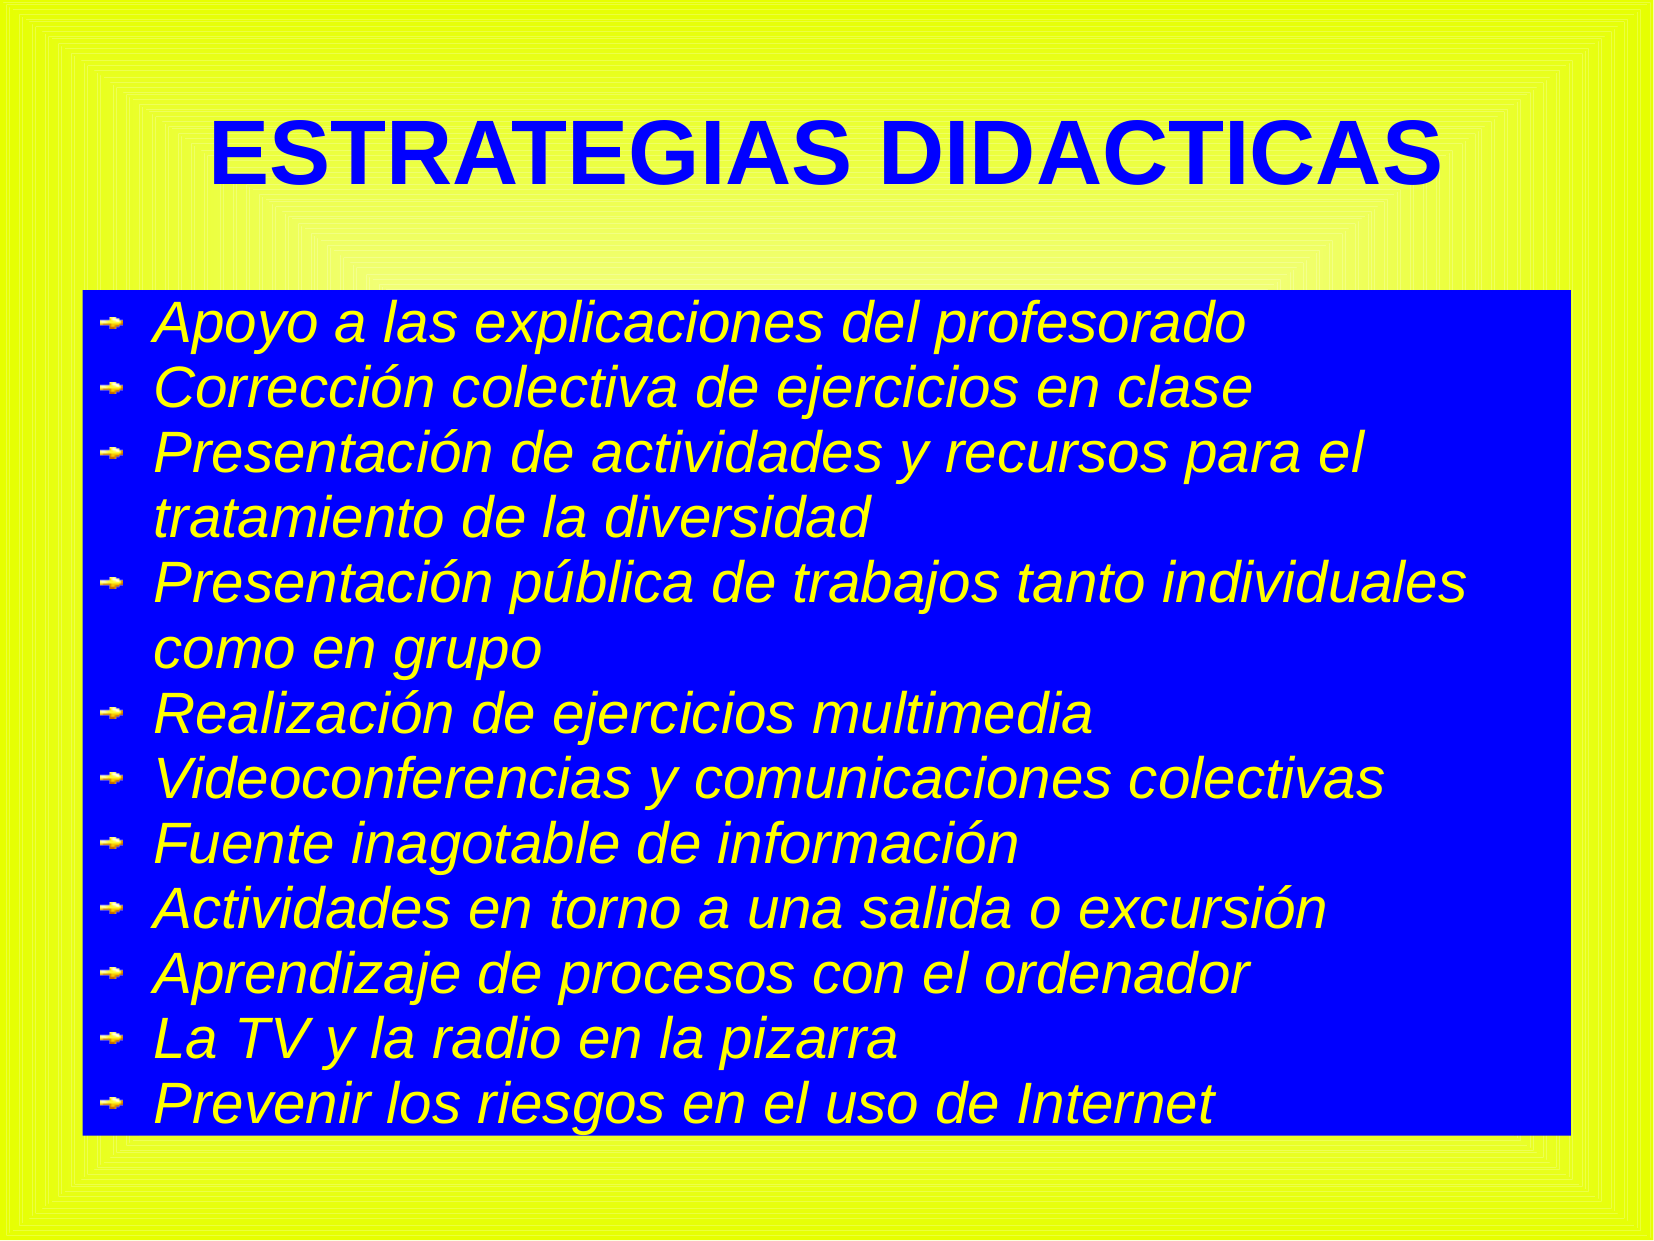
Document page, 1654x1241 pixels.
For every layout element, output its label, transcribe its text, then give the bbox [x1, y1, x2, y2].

list Apoyo a las explicaciones del profesorado Corrección colectiva de ejercicios en clase Presentación de actividades y recursos para el tratamiento de la diversidad Presentación pública de trabajos tanto individuales como en grupo Realización de ejercicios multimedia Videoconferencias y comunicaciones colectivas Fuente inagotable de información Actividades en torno a una salida o excursión Aprendizaje de procesos con el ordenador La TV y la radio en la pizarra Prevenir los riesgos en el uso de Internet [82, 290, 1571, 1130]
title ESTRATEGIAS DIDACTICAS [82, 56, 1571, 250]
